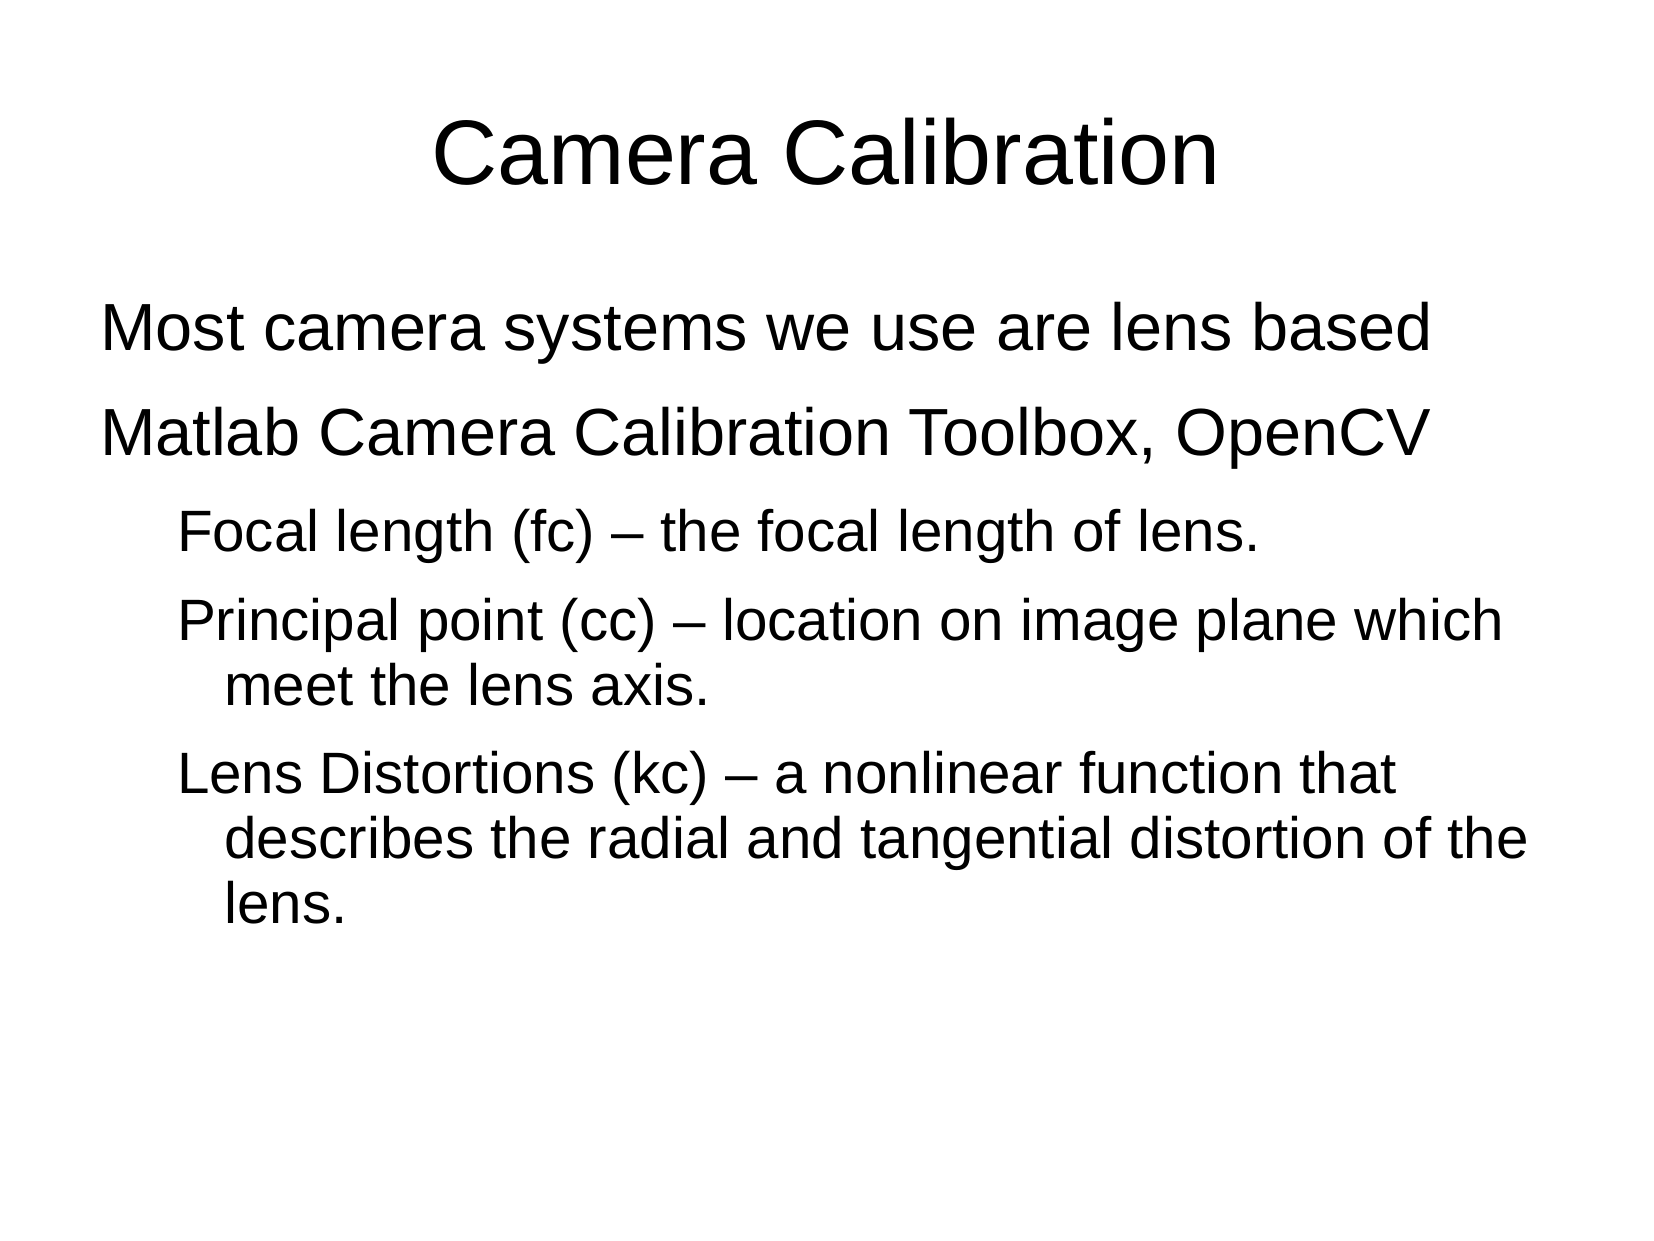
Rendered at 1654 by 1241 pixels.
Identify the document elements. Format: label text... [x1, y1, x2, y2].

title Camera Calibration [82, 56, 1571, 250]
list Most camera systems we use are lens based Matlab Camera Calibration Toolbox, OpenCV Focal length (fc) – the focal length of lens. Principal point (cc) – location on image plane which meet the lens axis. Lens Distortions (kc) – a nonlinear function that describes the radial and tangential distortion of the lens. [82, 290, 1571, 1094]
